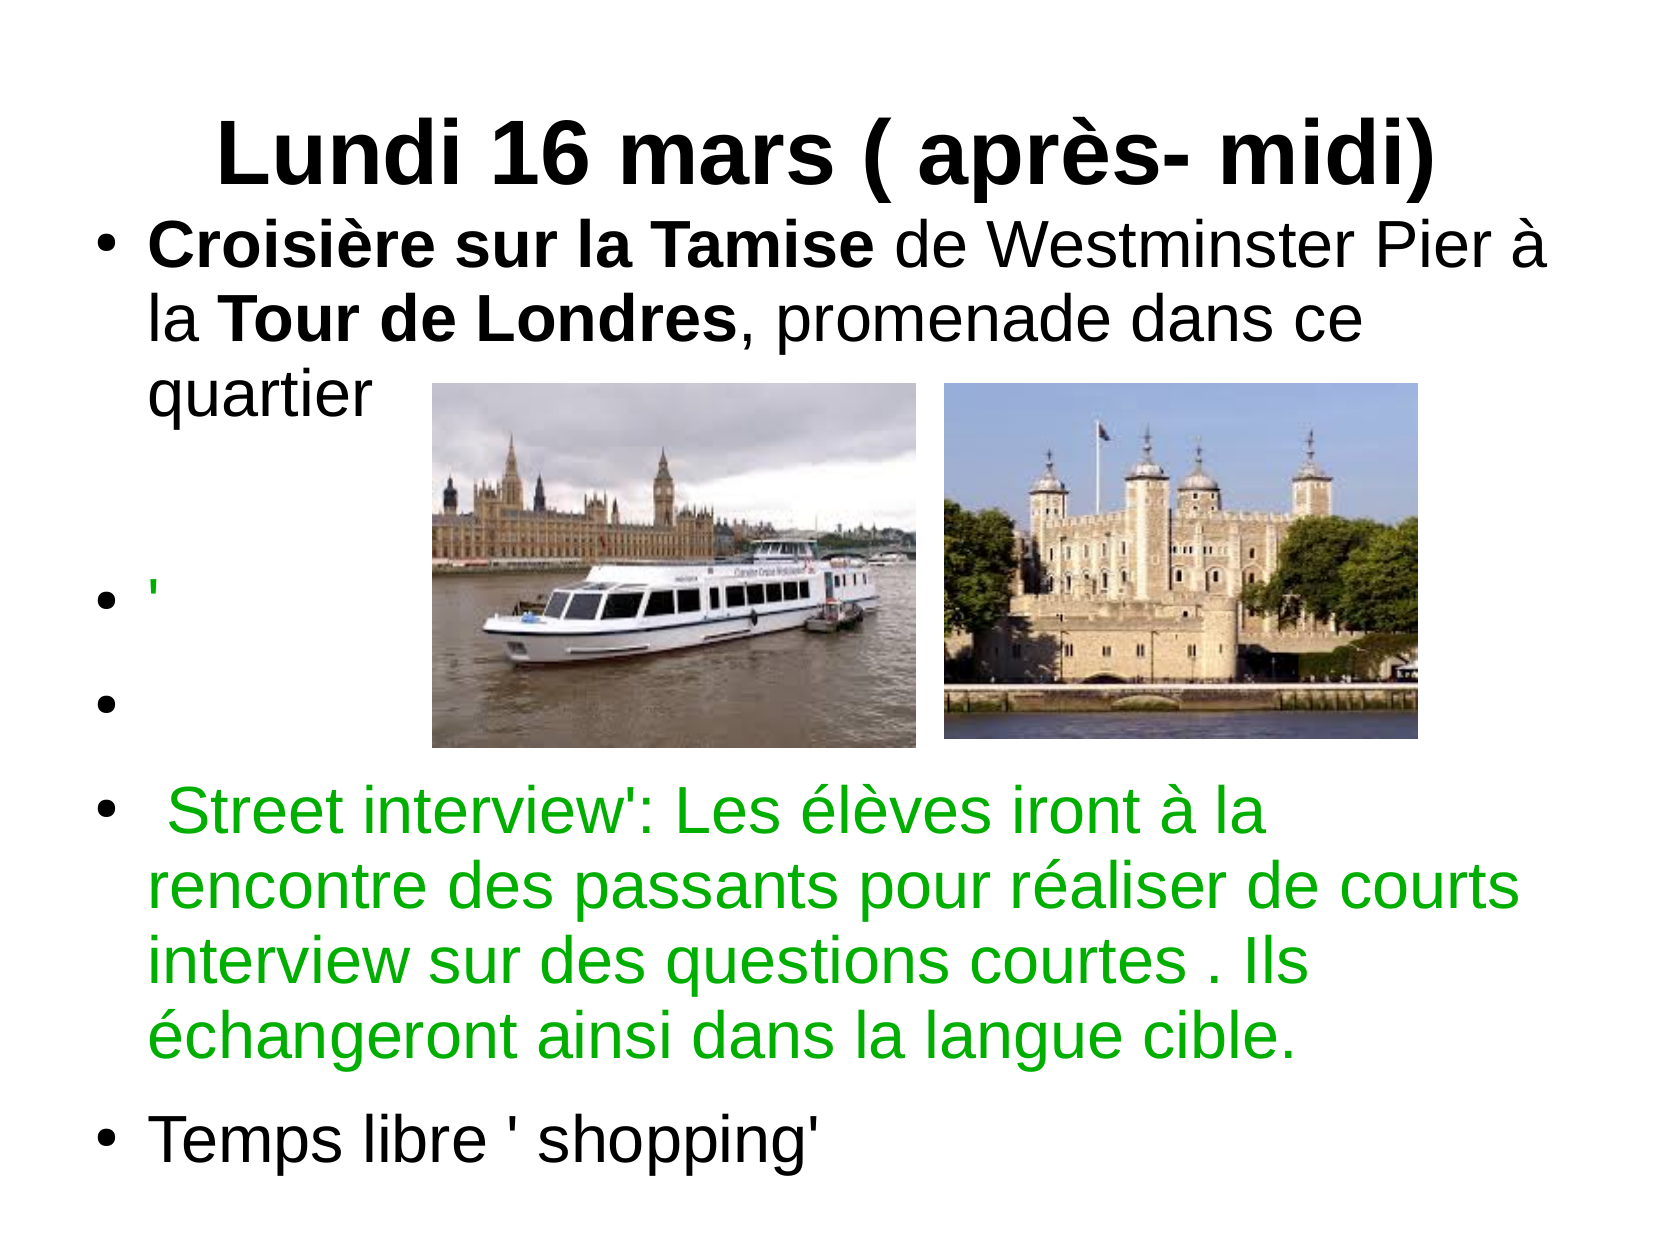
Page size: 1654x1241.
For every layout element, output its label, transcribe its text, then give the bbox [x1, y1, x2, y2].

picture [944, 383, 1418, 739]
title Lundi 16 mars ( après- midi) [82, 56, 1571, 250]
list Croisière sur la Tamise de Westminster Pier à la Tour de Londres, promenade dans ce quartier ' Street interview': Les élèves iront à la rencontre des passants pour réaliser de courts interview sur des questions courtes . Ils échangeront ainsi dans la langue cible. Temps libre ' shopping' [76, 206, 1565, 1177]
picture [432, 383, 916, 748]
